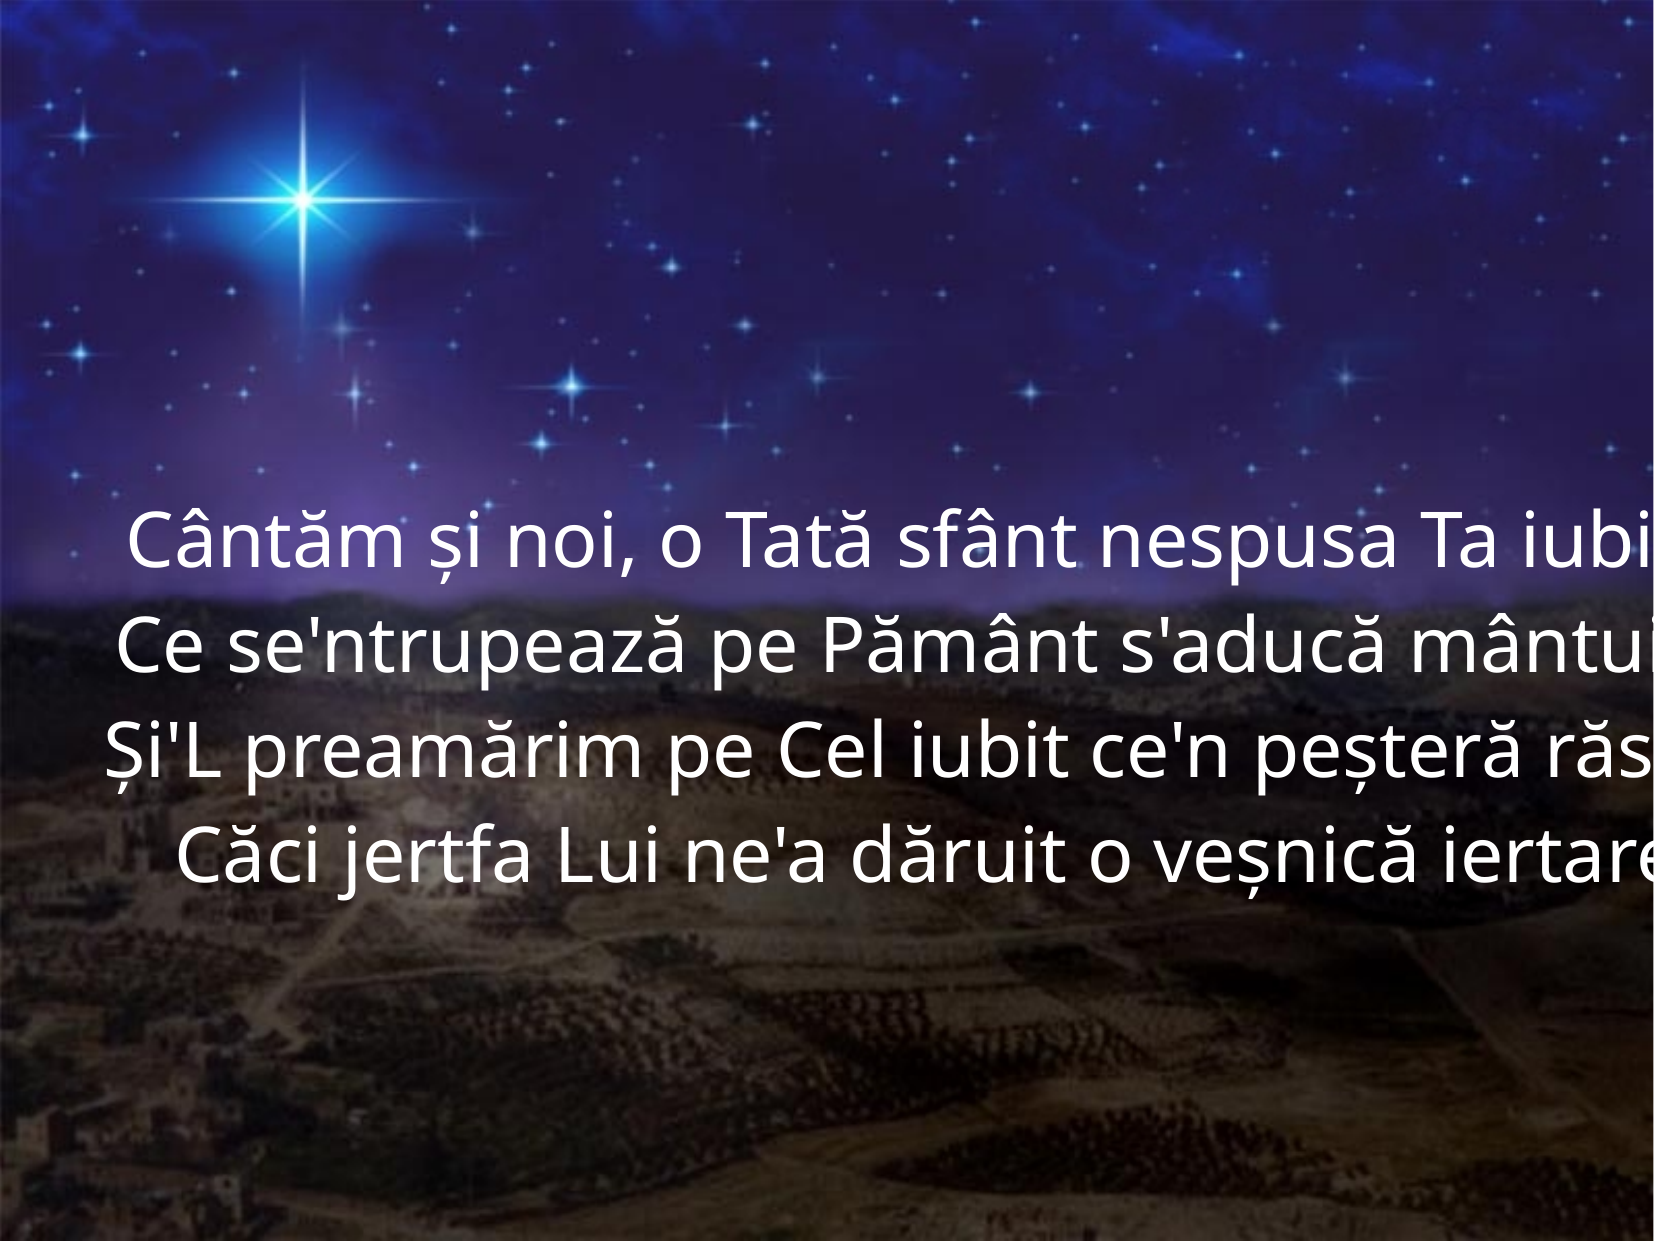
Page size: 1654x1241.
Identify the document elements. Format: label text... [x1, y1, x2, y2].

text_box Cântăm şi noi, o Tată sfânt nespusa Ta iubire, Ce se'ntrupează pe Pământ s'aducă mântuire. Şi'L preamărim pe Cel iubit ce'n peşteră răsare Căci jertfa Lui ne'a dăruit o veşnică iertare. [88, 478, 1601, 903]
picture [1647, 863, 1654, 875]
picture [0, 0, 1654, 1241]
picture [1647, 847, 1654, 857]
